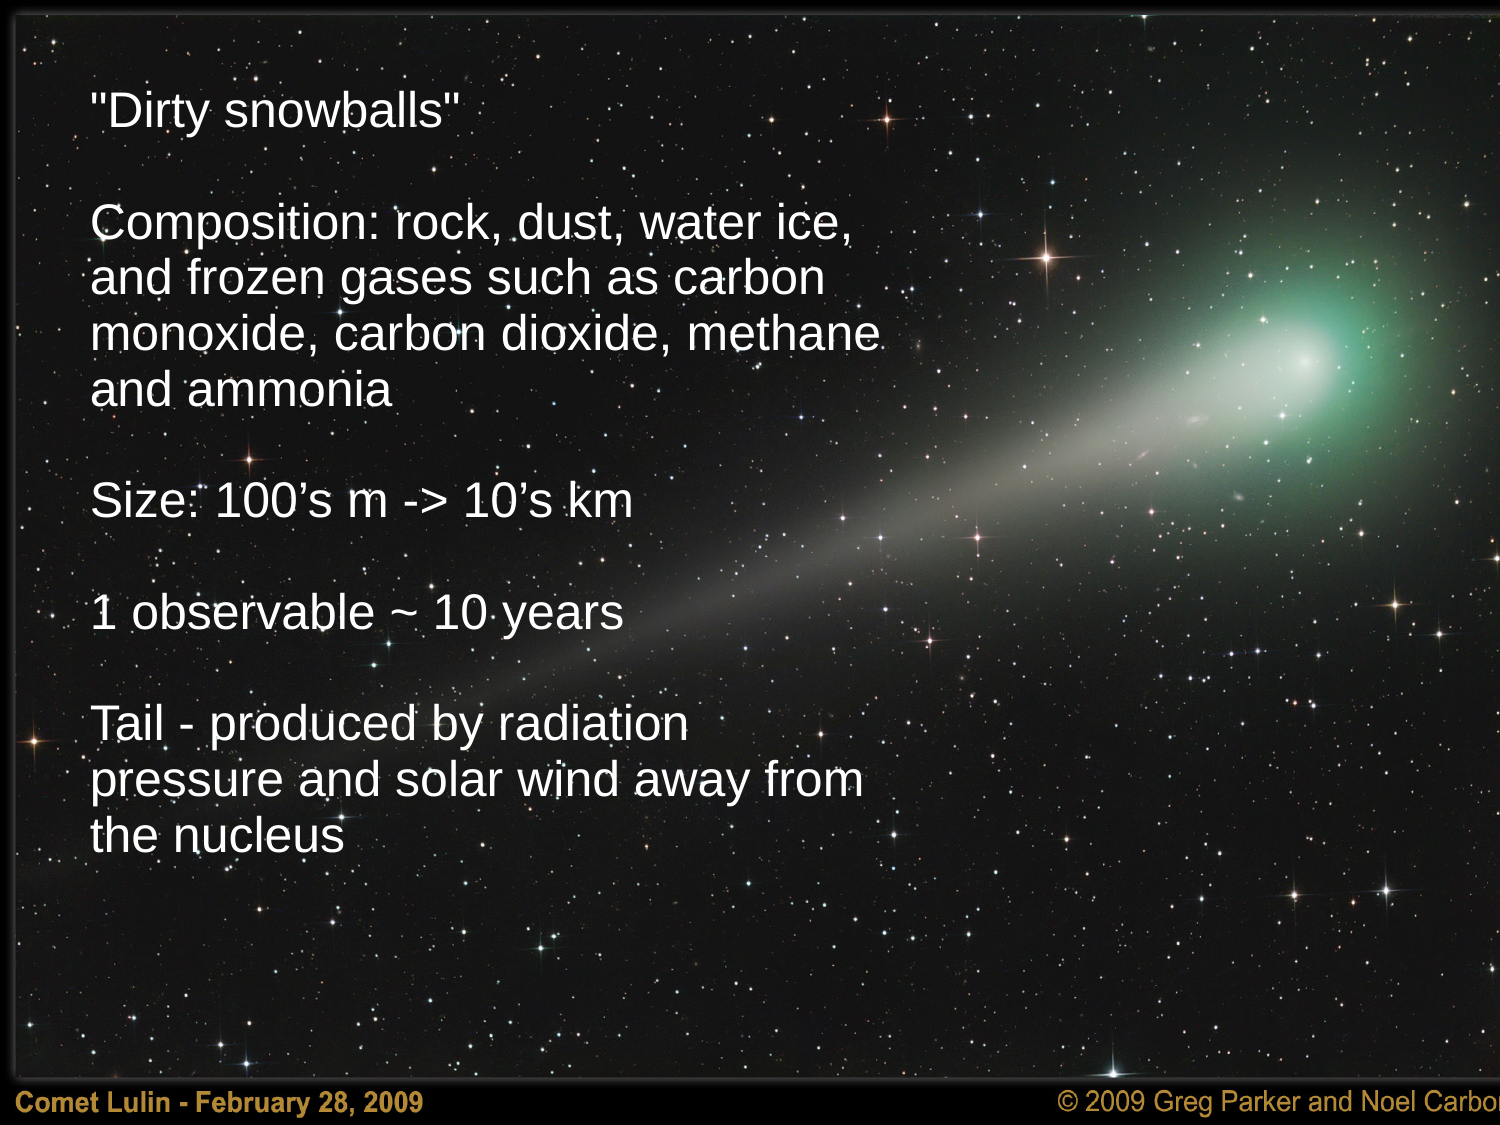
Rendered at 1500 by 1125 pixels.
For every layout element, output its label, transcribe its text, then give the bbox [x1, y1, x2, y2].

text_box "Dirty snowballs" Composition: rock, dust, water ice, and frozen gases such as carbon monoxide, carbon dioxide, methane and ammonia Size: 100’s m -> 10’s km 1 observable ~ 10 years Tail - produced by radiation pressure and solar wind away from the nucleus [75, 75, 901, 871]
picture [0, 0, 1500, 1125]
